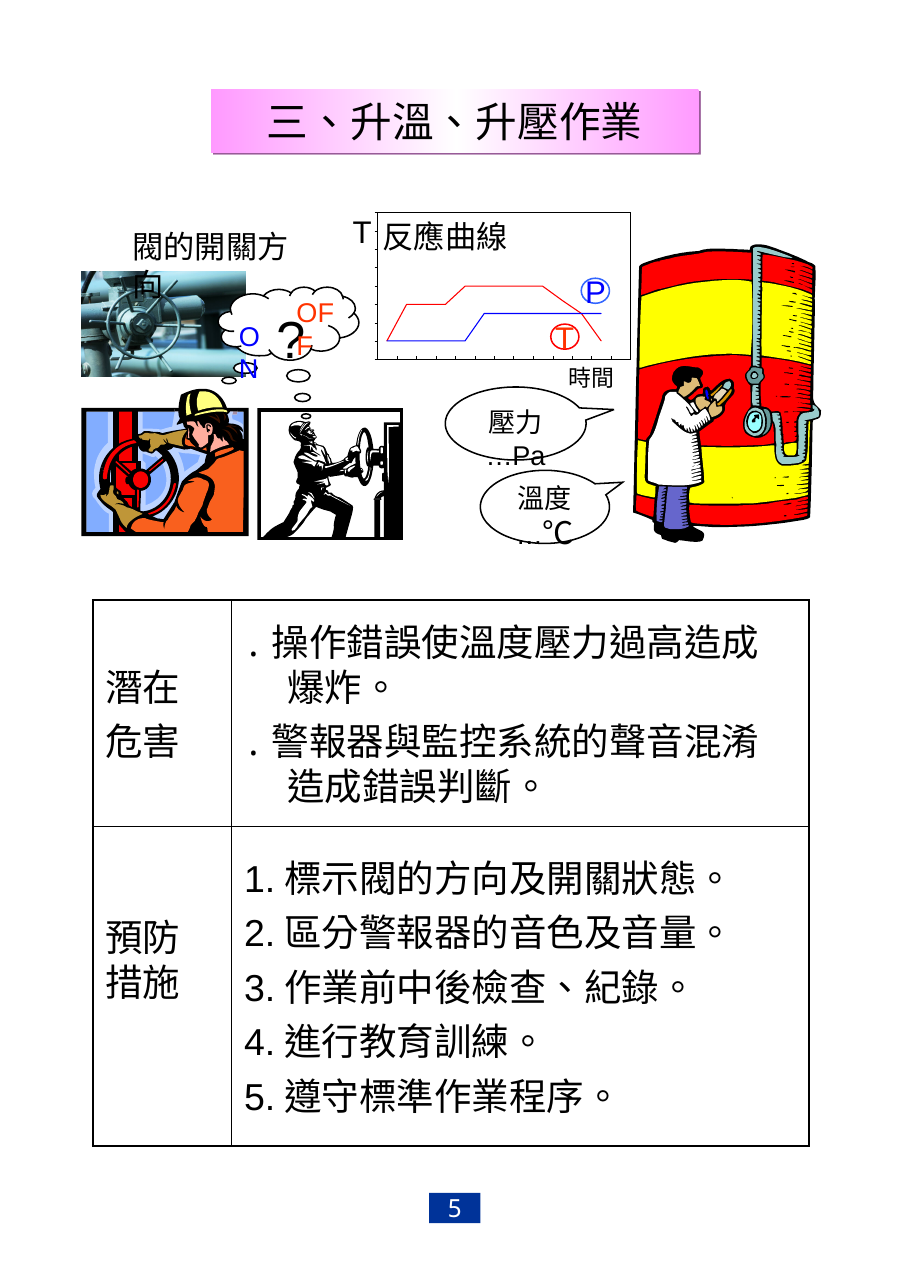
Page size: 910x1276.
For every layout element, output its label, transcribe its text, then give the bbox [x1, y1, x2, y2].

chart [374, 209, 634, 363]
text_box T [550, 324, 579, 350]
table_header ․操作錯誤使溫度壓力過高造成爆炸。 ․警報器與監控系統的聲音混淆造成錯誤判斷。 [232, 601, 808, 826]
text_box ? [294, 369, 311, 382]
text_box 閥的開關方向 [116, 219, 328, 311]
table_header 潛在 危害 [94, 601, 231, 826]
text_box 反應曲線 [374, 217, 516, 255]
table_cell 預防 措施 [94, 827, 231, 1145]
text_box OFF [294, 288, 363, 369]
text_box 三、升溫、升壓作業 [211, 89, 699, 153]
text_box OFF [300, 311, 313, 320]
picture [633, 240, 822, 544]
text_box ? [218, 313, 223, 329]
picture [257, 408, 404, 540]
text_box ? [301, 413, 311, 419]
text_box 壓力 …Pa [445, 386, 614, 460]
text_box 溫度 …℃ [480, 470, 623, 544]
text_box P [581, 278, 610, 304]
text_box 5 [429, 1192, 481, 1224]
text_box ON [223, 311, 294, 393]
picture [81, 387, 249, 537]
table_cell 1.標示閥的方向及開關狀態。 2.區分警報器的音色及音量。 3.作業前中後檢查、紀錄。 4.進行教育訓練。 5.遵守標準作業程序。 [232, 827, 808, 1145]
text_box ? [294, 393, 311, 402]
text_box P [590, 284, 601, 292]
text_box 時間 [562, 363, 622, 392]
picture [81, 271, 223, 377]
text_box T [336, 204, 384, 258]
